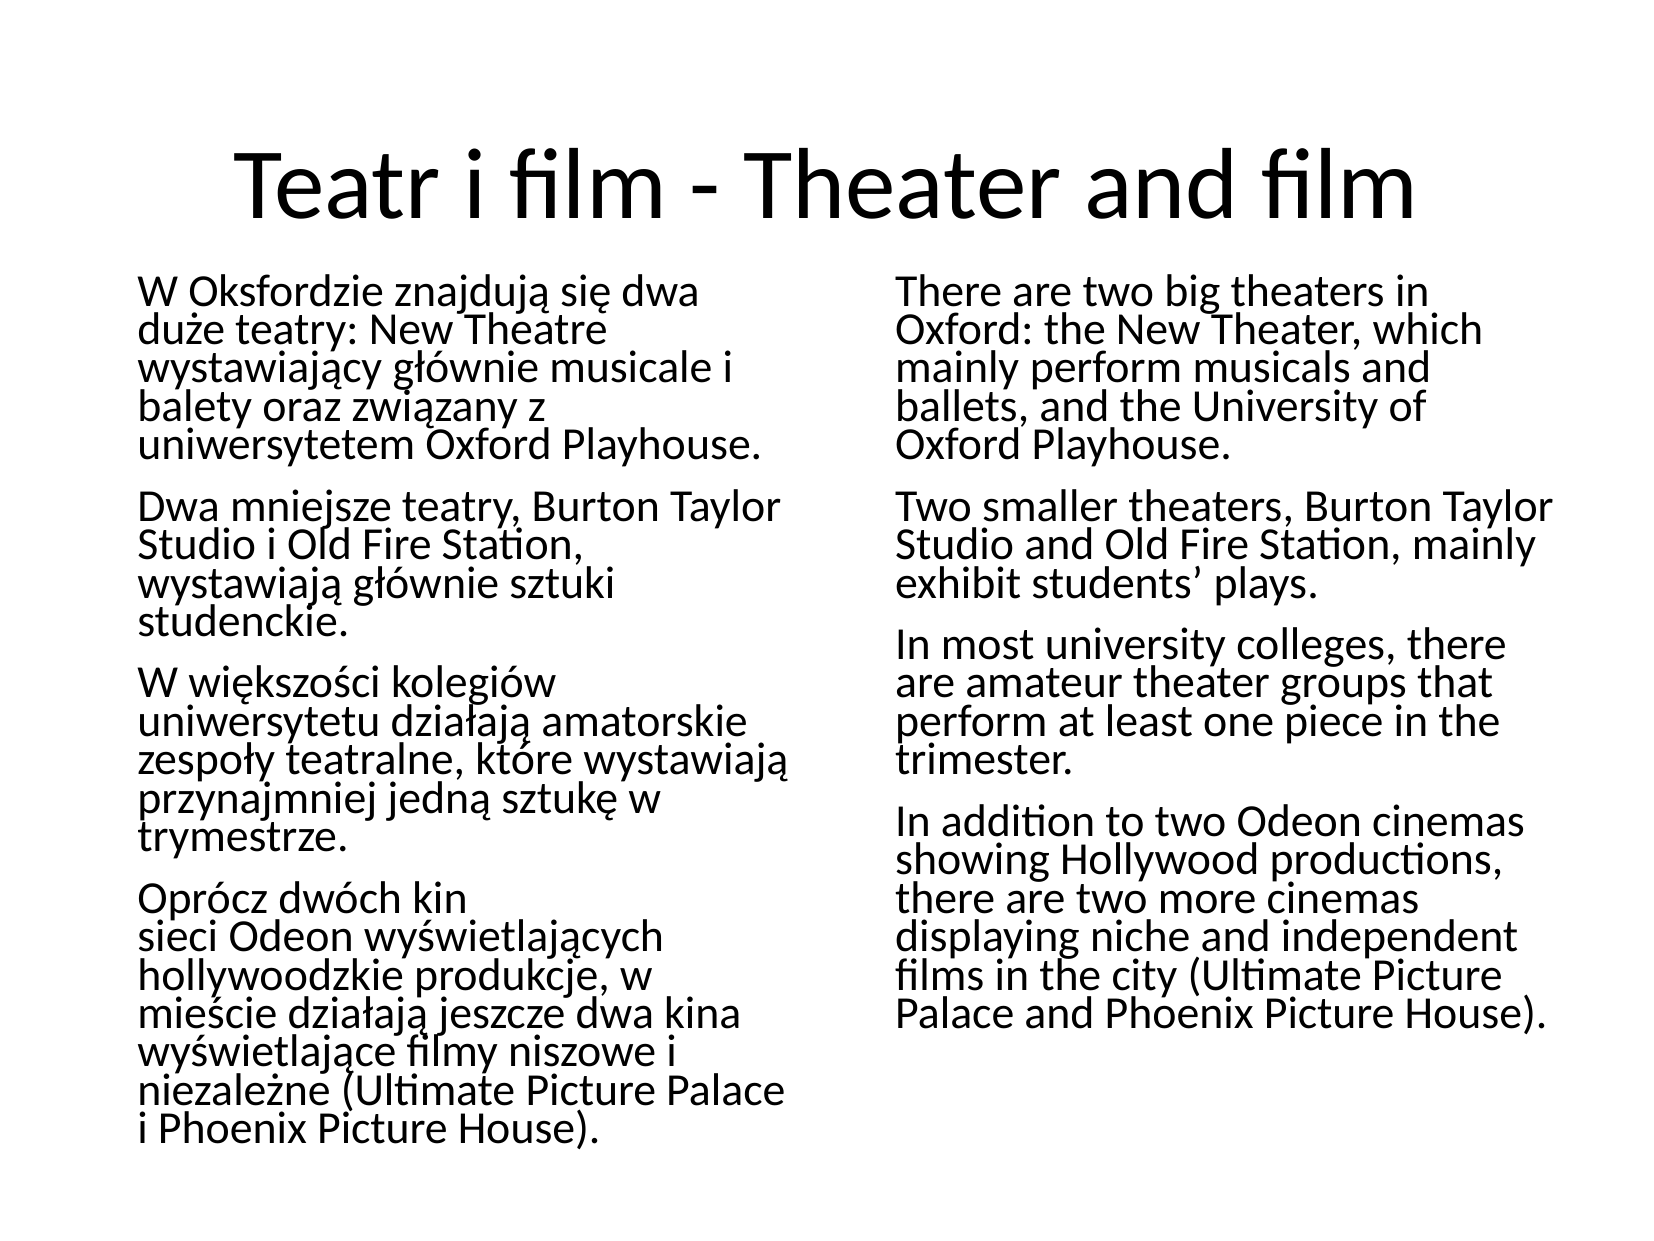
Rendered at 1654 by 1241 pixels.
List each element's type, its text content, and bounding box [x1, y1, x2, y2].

list W Oksfordzie znajdują się dwa duże teatry: New Theatre wystawiający głównie musicale i balety oraz związany z uniwersytetem Oxford Playhouse. Dwa mniejsze teatry, Burton Taylor Studio i Old Fire Station, wystawiają głównie sztuki studenckie. W większości kolegiów uniwersytetu działają amatorskie zespoły teatralne, które wystawiają przynajmniej jedną sztukę w trymestrze. Oprócz dwóch kin sieci Odeon wyświetlających hollywoodzkie produkcje, w mieście działają jeszcze dwa kina wyświetlające filmy niszowe i niezależne (Ultimate Picture Palace i Phoenix Picture House). [82, 267, 814, 1241]
title Teatr i film - Theater and film [113, 66, 1540, 306]
list There are two big theaters in Oxford: the New Theater, which mainly perform musicals and ballets, and the University of Oxford Playhouse. Two smaller theaters, Burton Taylor Studio and Old Fire Station, mainly exhibit students’ plays. In most university colleges, there are amateur theater groups that perform at least one piece in the trimester. In addition to two Odeon cinemas showing Hollywood productions, there are two more cinemas displaying niche and independent films in the city (Ultimate Picture Palace and Phoenix Picture House). [840, 267, 1571, 1140]
